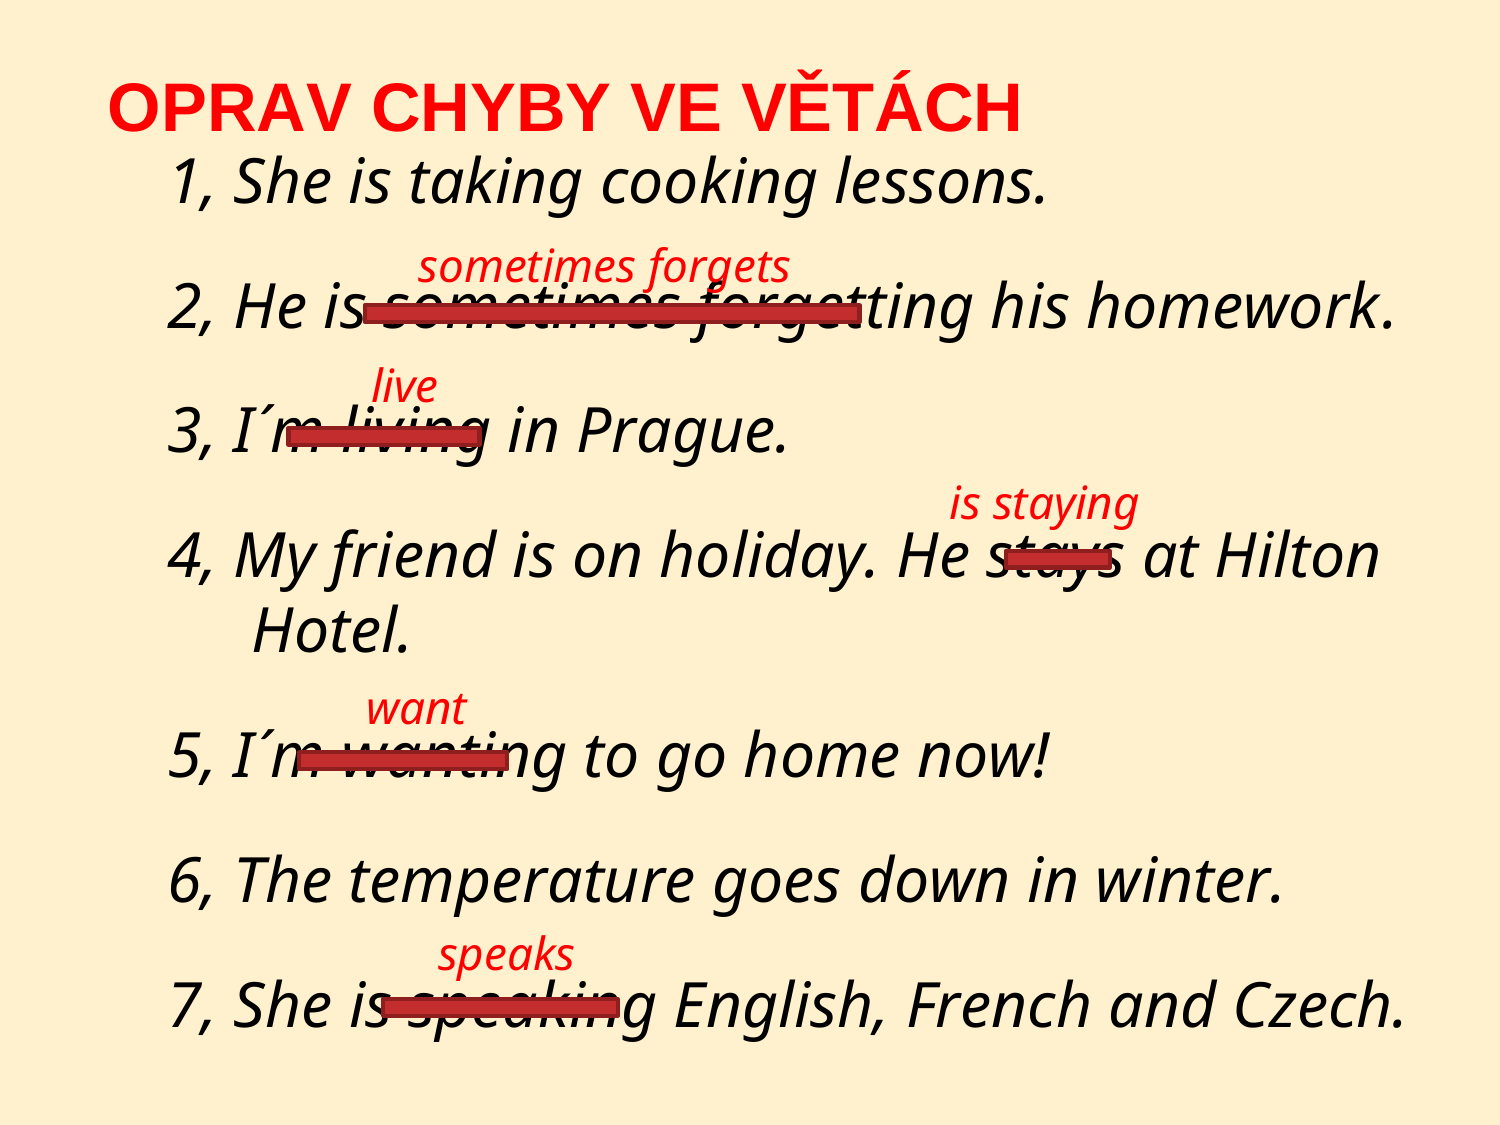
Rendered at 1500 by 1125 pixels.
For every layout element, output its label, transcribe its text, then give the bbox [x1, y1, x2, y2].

text_box [299, 752, 508, 770]
text_box is staying [934, 466, 1155, 537]
text_box OPRAV CHYBY VE VĚTÁCH [79, 54, 1132, 153]
text_box [288, 427, 480, 445]
text_box [364, 305, 860, 323]
text_box 1, She is taking cooking lessons. 2, He is sometimes forgetting his homework. 3, I´m living in Prague. 4, My friend is on holiday. He stays at Hilton Hotel. 5, I´m wanting to go home now! 6, The temperature goes down in winter. 7, She is speaking English, French and Czech. [139, 133, 1464, 1030]
text_box [383, 999, 618, 1016]
text_box want [351, 670, 482, 742]
text_box speaks [423, 916, 591, 988]
text_box [1005, 550, 1110, 568]
text_box live [356, 349, 454, 420]
text_box sometimes forgets [403, 228, 807, 300]
